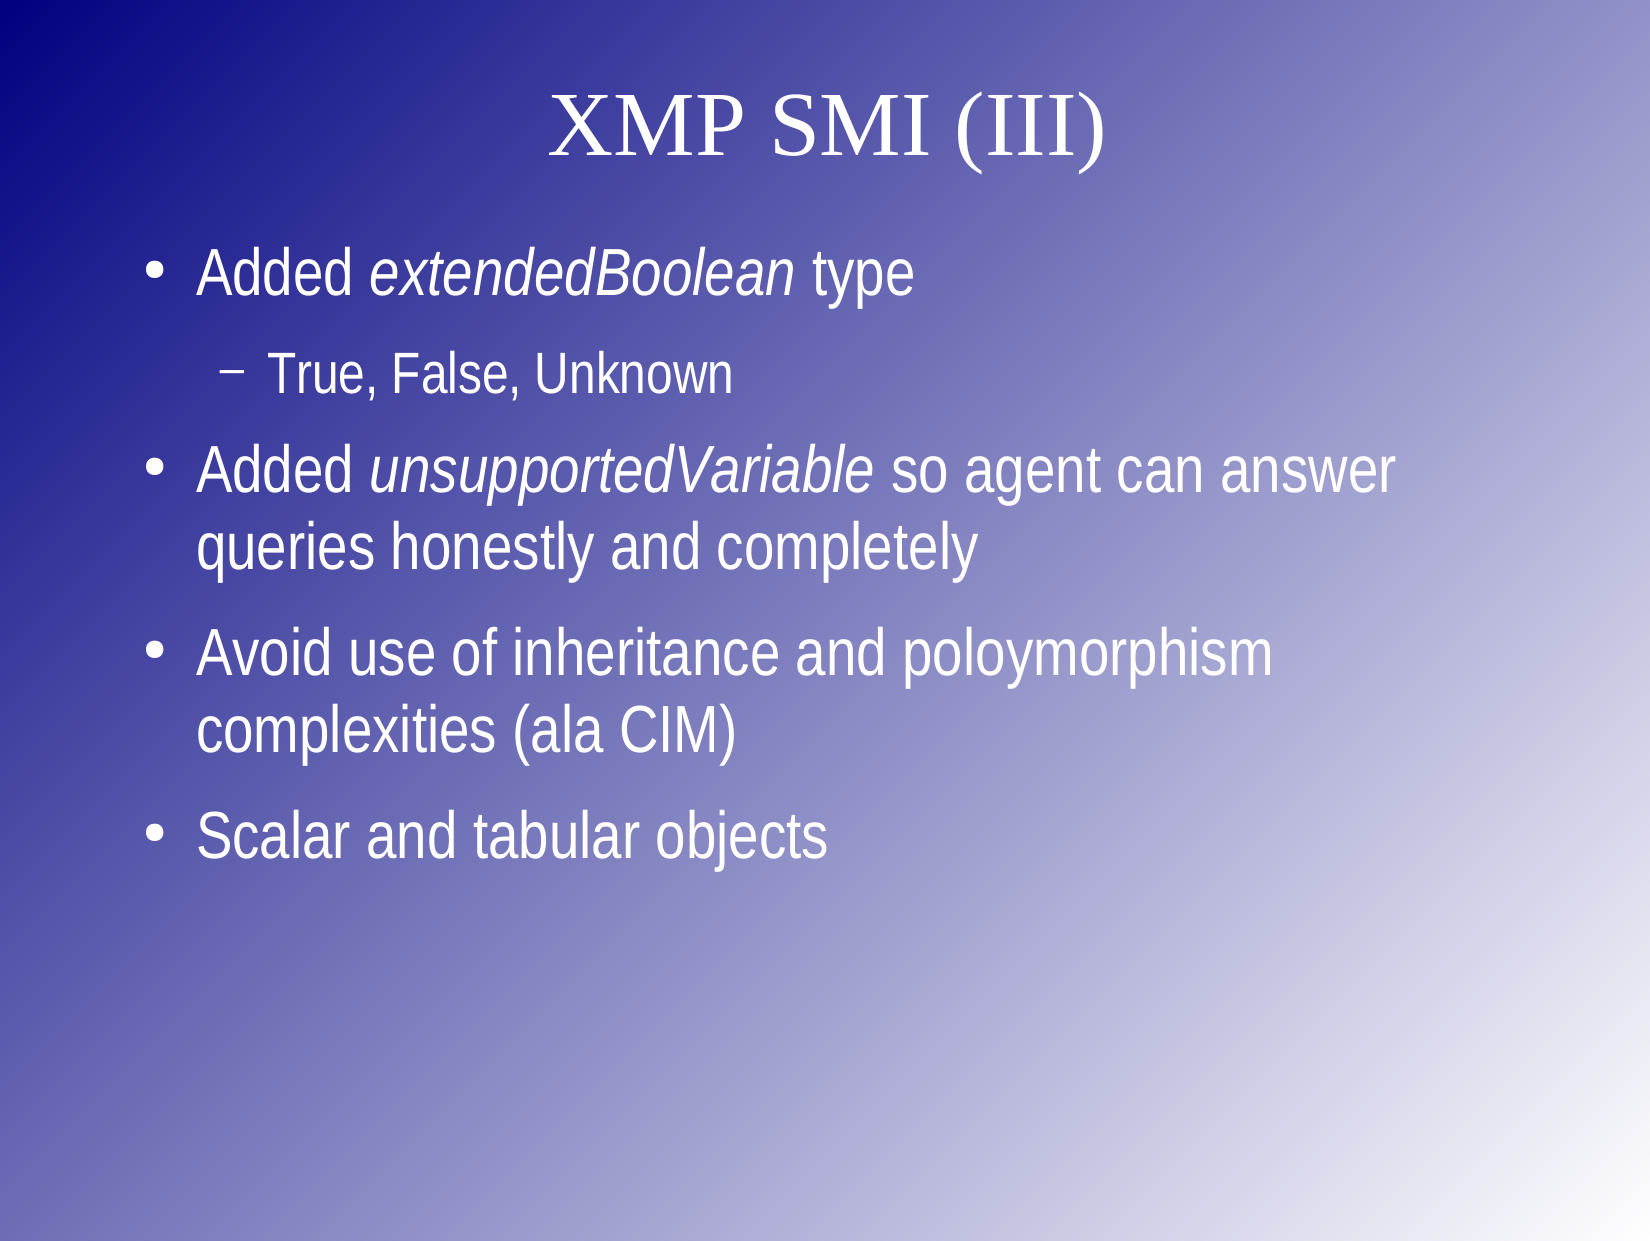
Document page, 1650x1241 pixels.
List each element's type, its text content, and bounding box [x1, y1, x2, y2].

list Added extendedBoolean type True, False, Unknown Added unsupportedVariable so agent can answer queries honestly and completely Avoid use of inheritance and poloymorphism complexities (ala CIM) Scalar and tabular objects [125, 233, 1535, 1000]
title XMP SMI (III) [123, 27, 1533, 221]
